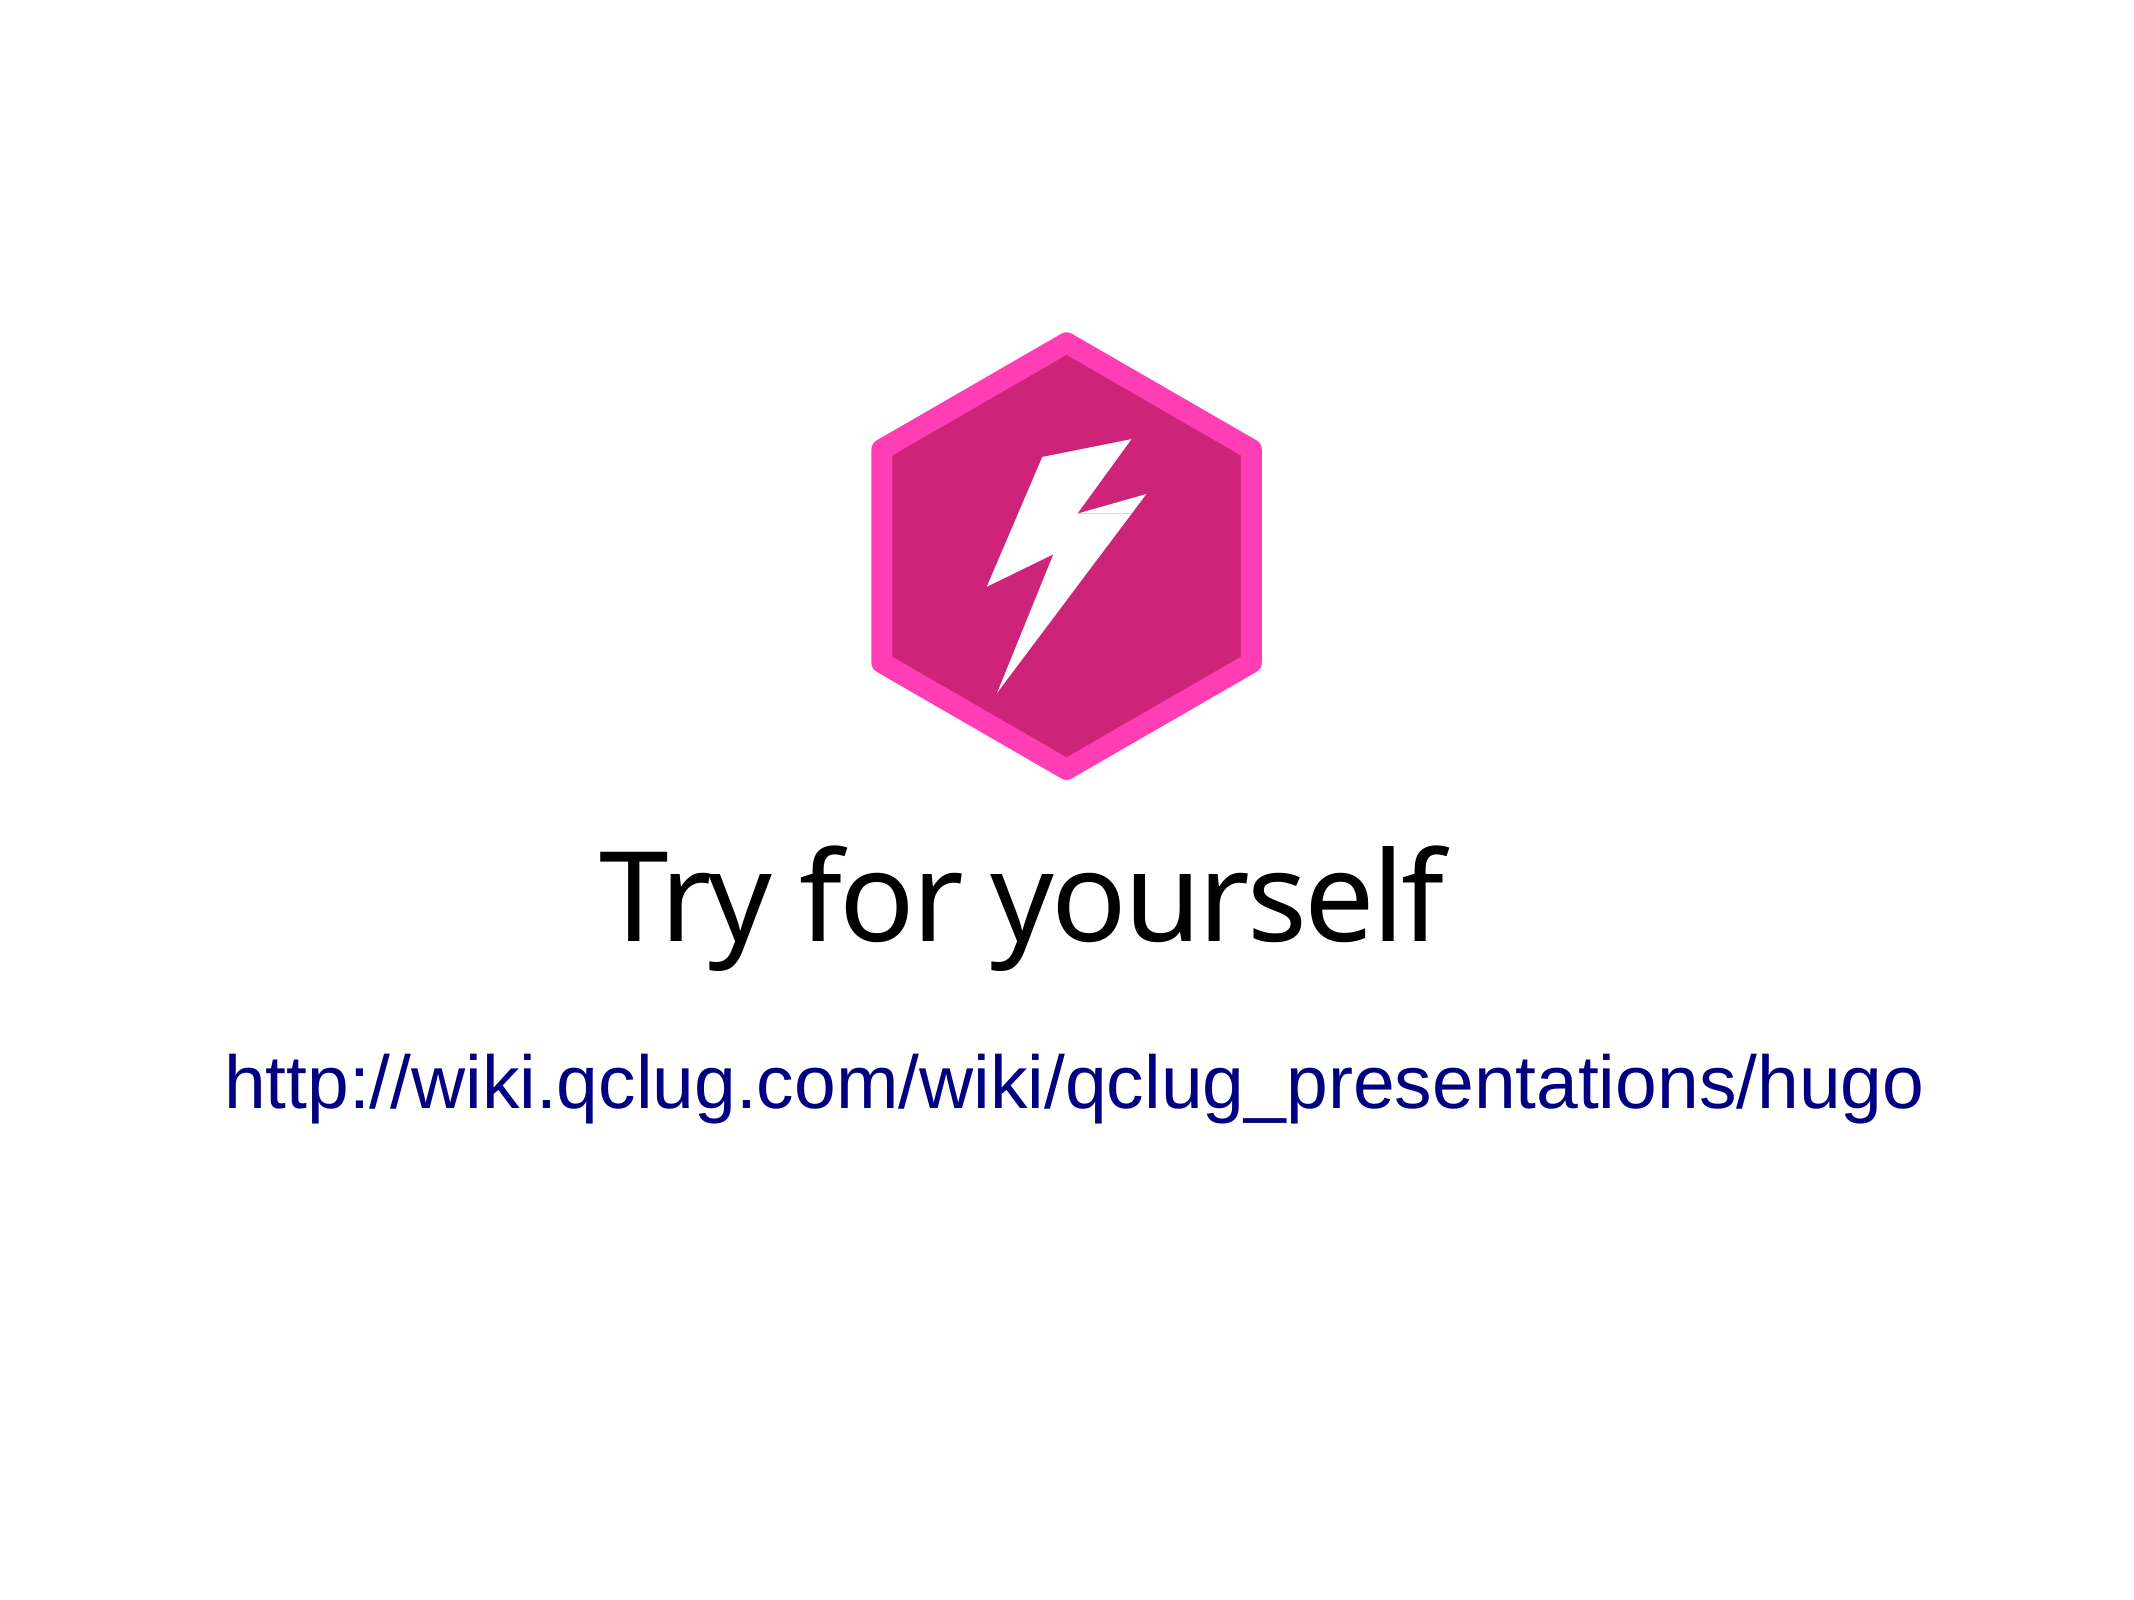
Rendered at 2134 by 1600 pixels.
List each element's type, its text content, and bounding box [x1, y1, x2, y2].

text_box [893, 356, 1240, 757]
text_box http://wiki.qclug.com/wiki/qclug_presentations/hugo [222, 1033, 1966, 1214]
text_box Try for yourself [597, 816, 1738, 967]
